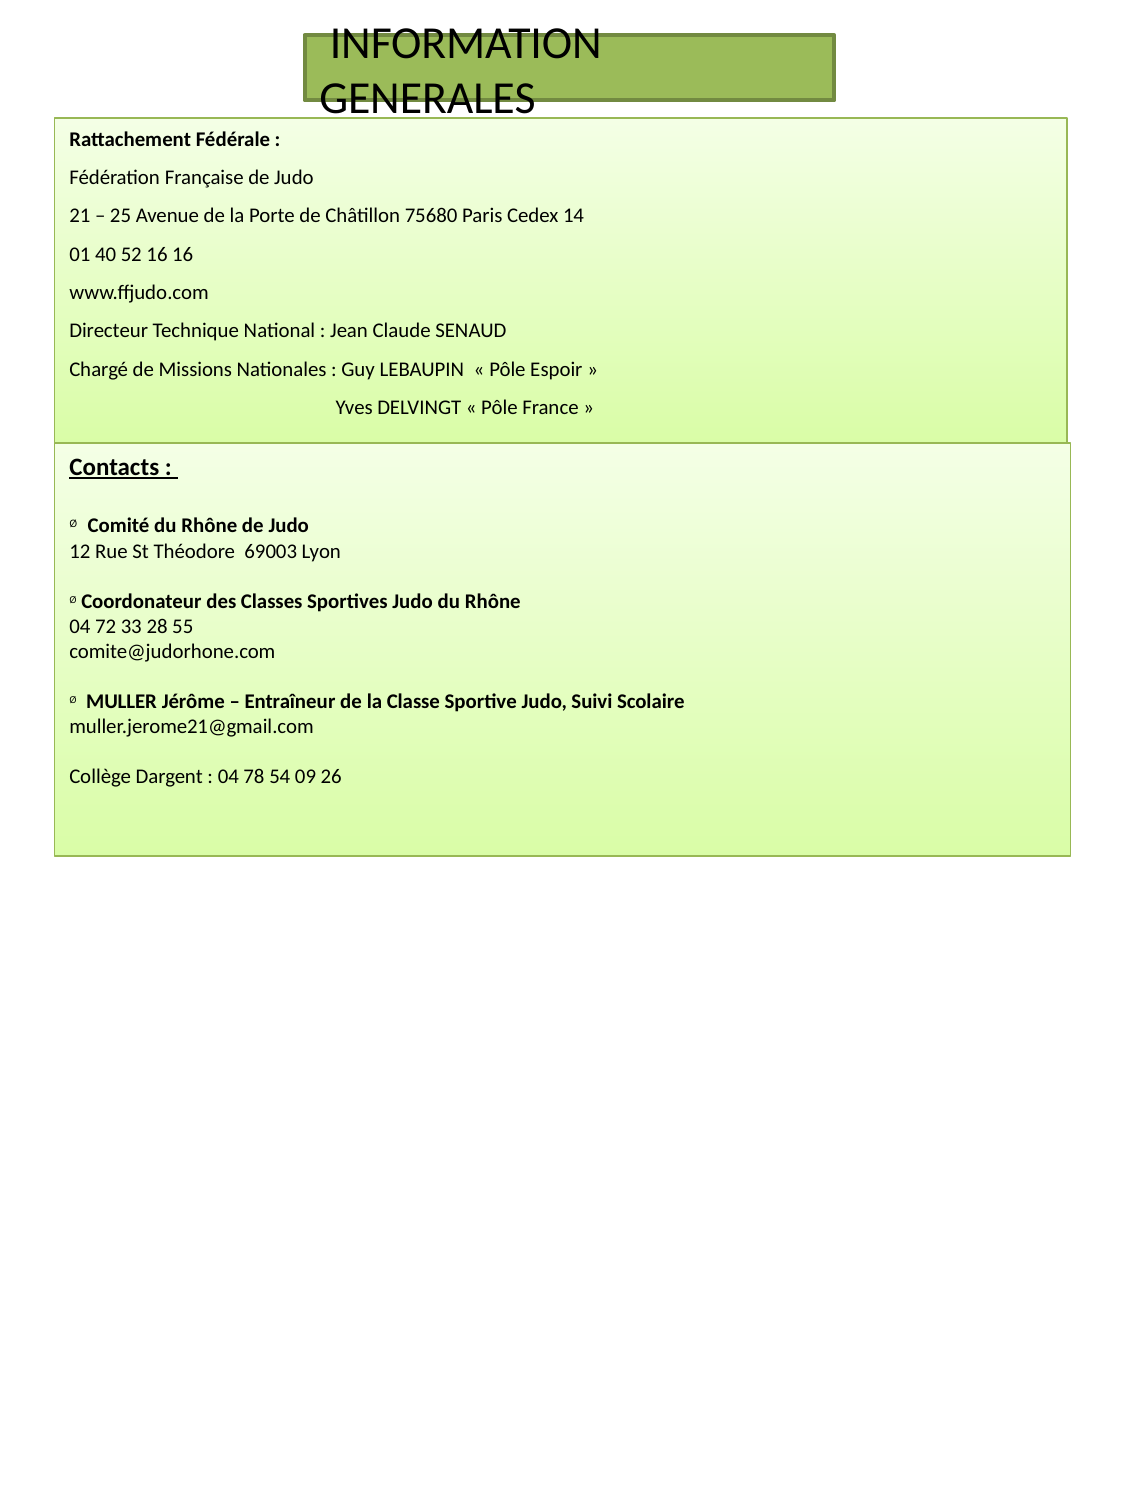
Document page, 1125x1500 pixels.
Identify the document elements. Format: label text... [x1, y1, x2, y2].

text_box Contacts : Comité du Rhône de Judo 12 Rue St Théodore 69003 Lyon Coordonateur des Classes Sportives Judo du Rhône 04 72 33 28 55 comite@judorhone.com MULLER Jérôme – Entraîneur de la Classe Sportive Judo, Suivi Scolaire muller.jerome21@gmail.com Collège Dargent : 04 78 54 09 26 [54, 442, 1071, 857]
title INFORMATION GENERALES [304, 35, 835, 101]
list Rattachement Fédérale : Fédération Française de Judo 21 – 25 Avenue de la Porte de Châtillon 75680 Paris Cedex 14 01 40 52 16 16 www.ffjudo.com Directeur Technique National : Jean Claude SENAUD Chargé de Missions Nationales : Guy LEBAUPIN « Pôle Espoir » Yves DELVINGT « Pôle France » [54, 118, 1068, 442]
